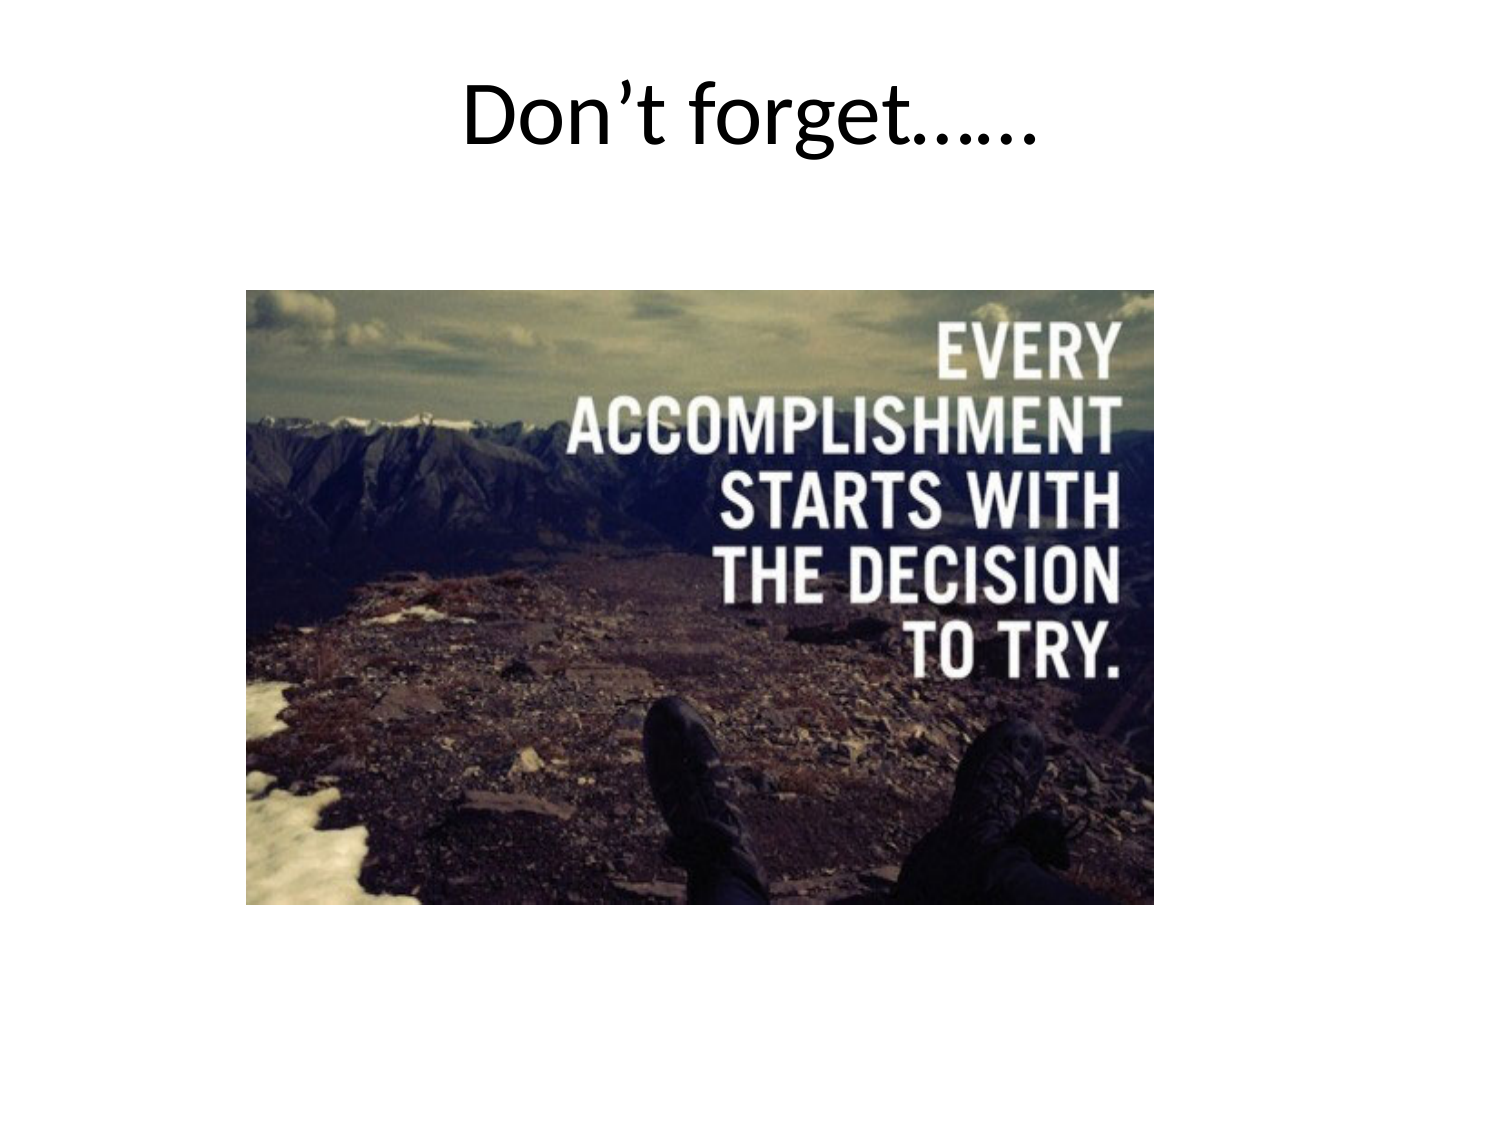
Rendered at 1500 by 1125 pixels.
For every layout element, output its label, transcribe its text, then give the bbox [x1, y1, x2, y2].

picture [246, 290, 1154, 905]
title Don’t forget…… [75, 45, 1425, 233]
